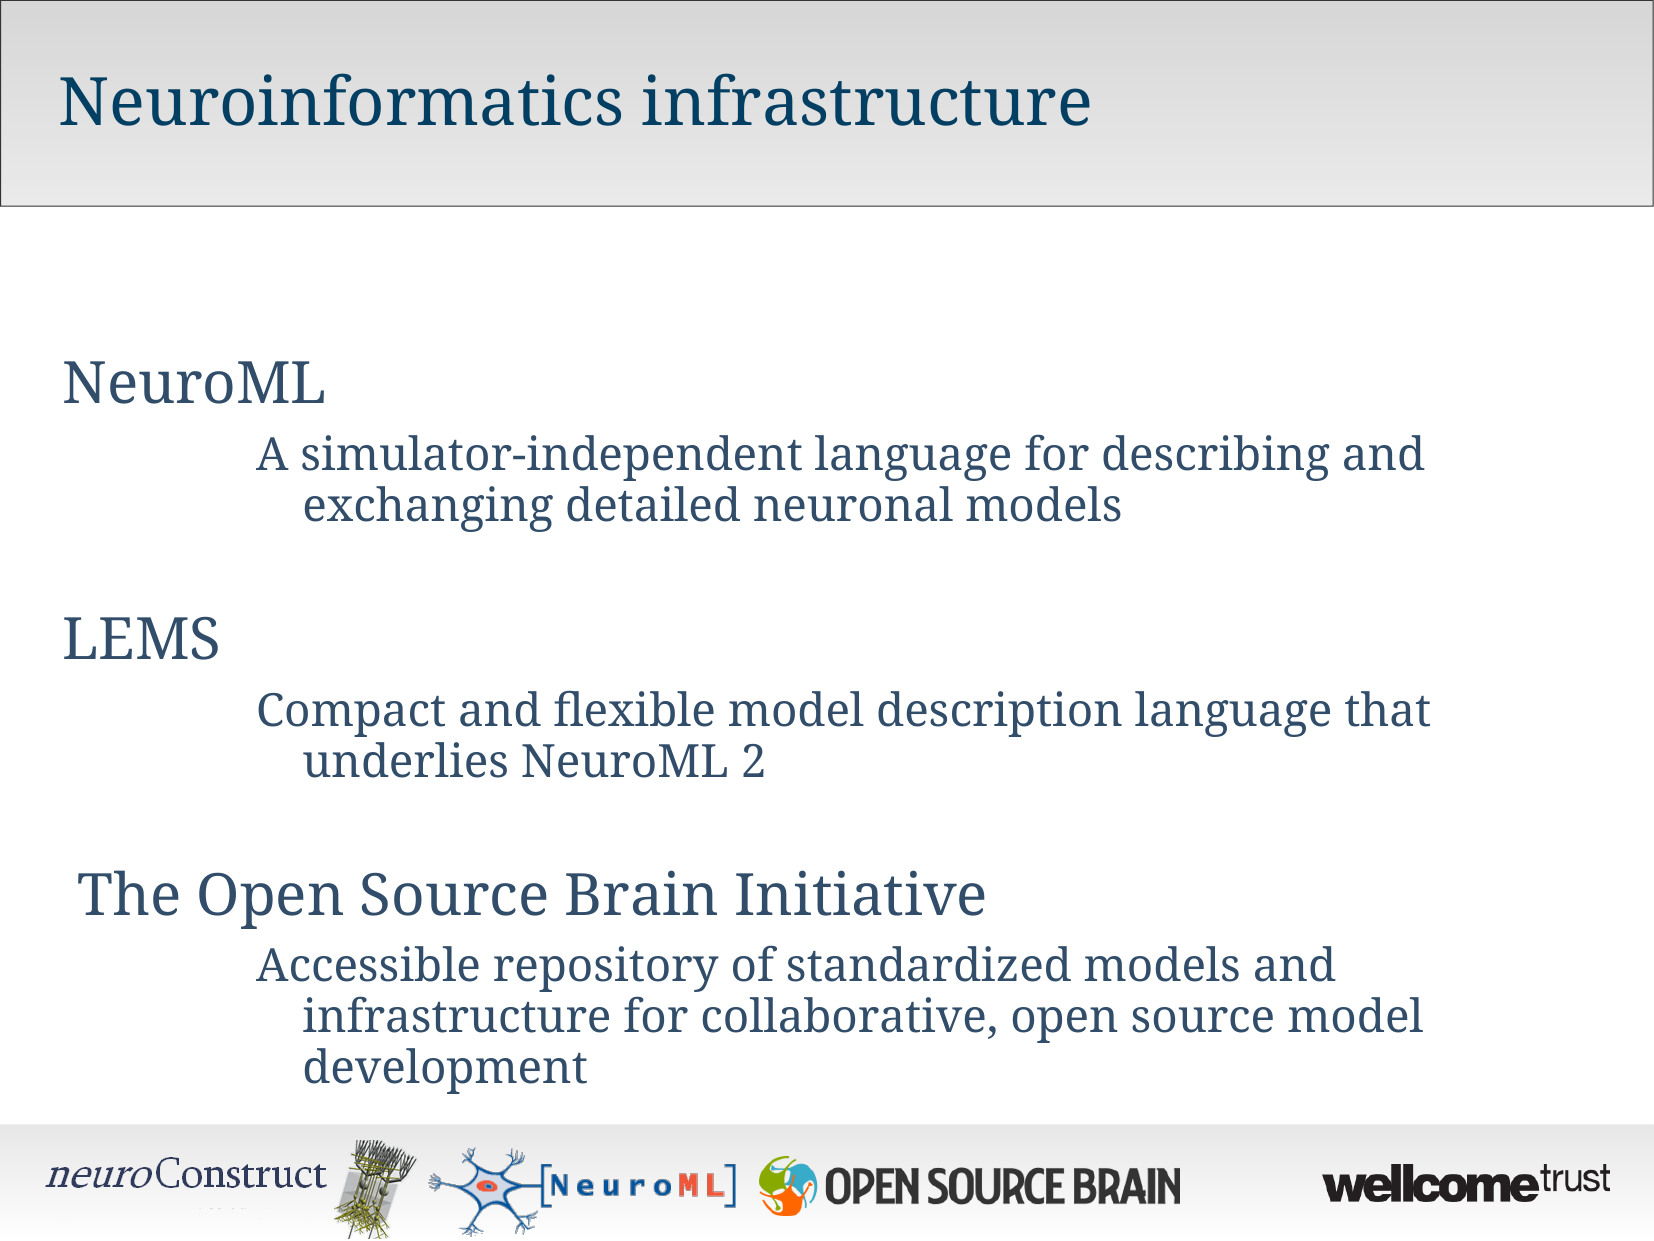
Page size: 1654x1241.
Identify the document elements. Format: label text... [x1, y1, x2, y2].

text_box Neuroinformatics infrastructure [59, 29, 1594, 177]
text_box NeuroML A simulator-independent language for describing and exchanging detailed neuronal models LEMS Compact and flexible model description language that underlies NeuroML 2 The Open Source Brain Initiative Accessible repository of standardized models and infrastructure for collaborative, open source model development [59, 265, 1594, 1166]
picture [1322, 1164, 1610, 1202]
picture [428, 1166, 736, 1237]
picture [32, 1140, 419, 1239]
picture [759, 1166, 1180, 1216]
